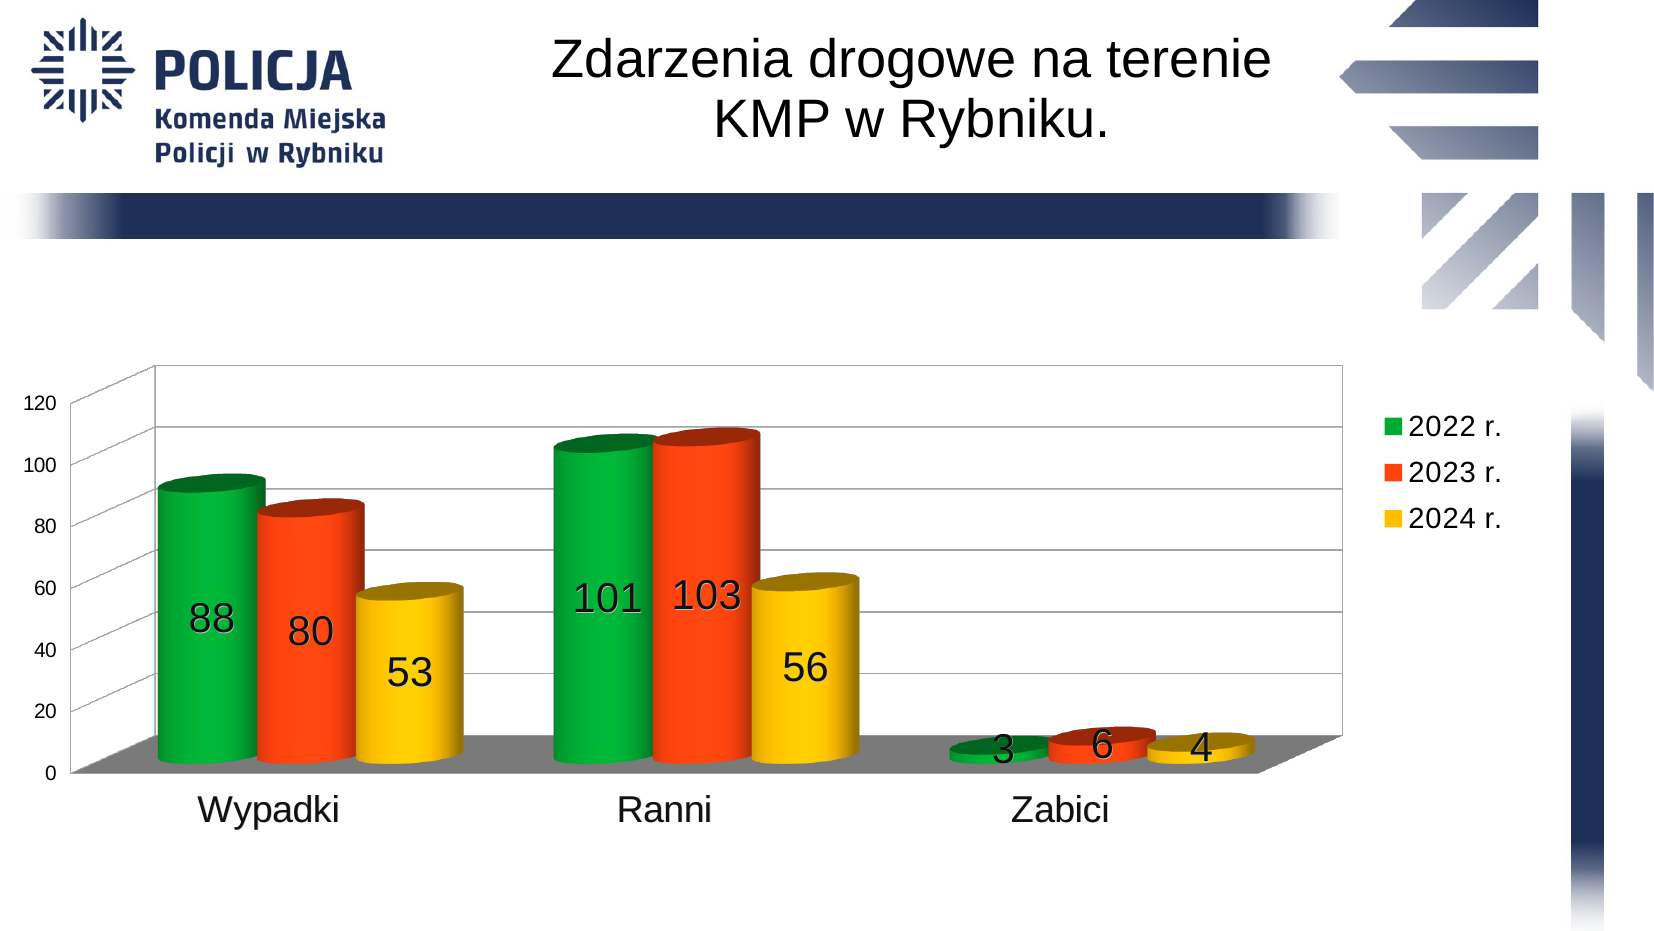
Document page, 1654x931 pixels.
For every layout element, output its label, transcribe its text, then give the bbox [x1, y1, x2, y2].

chart [13, 214, 1562, 830]
title Zdarzenia drogowe na terenie KMP w Rybniku. [171, 0, 1654, 178]
picture [0, 0, 1654, 931]
